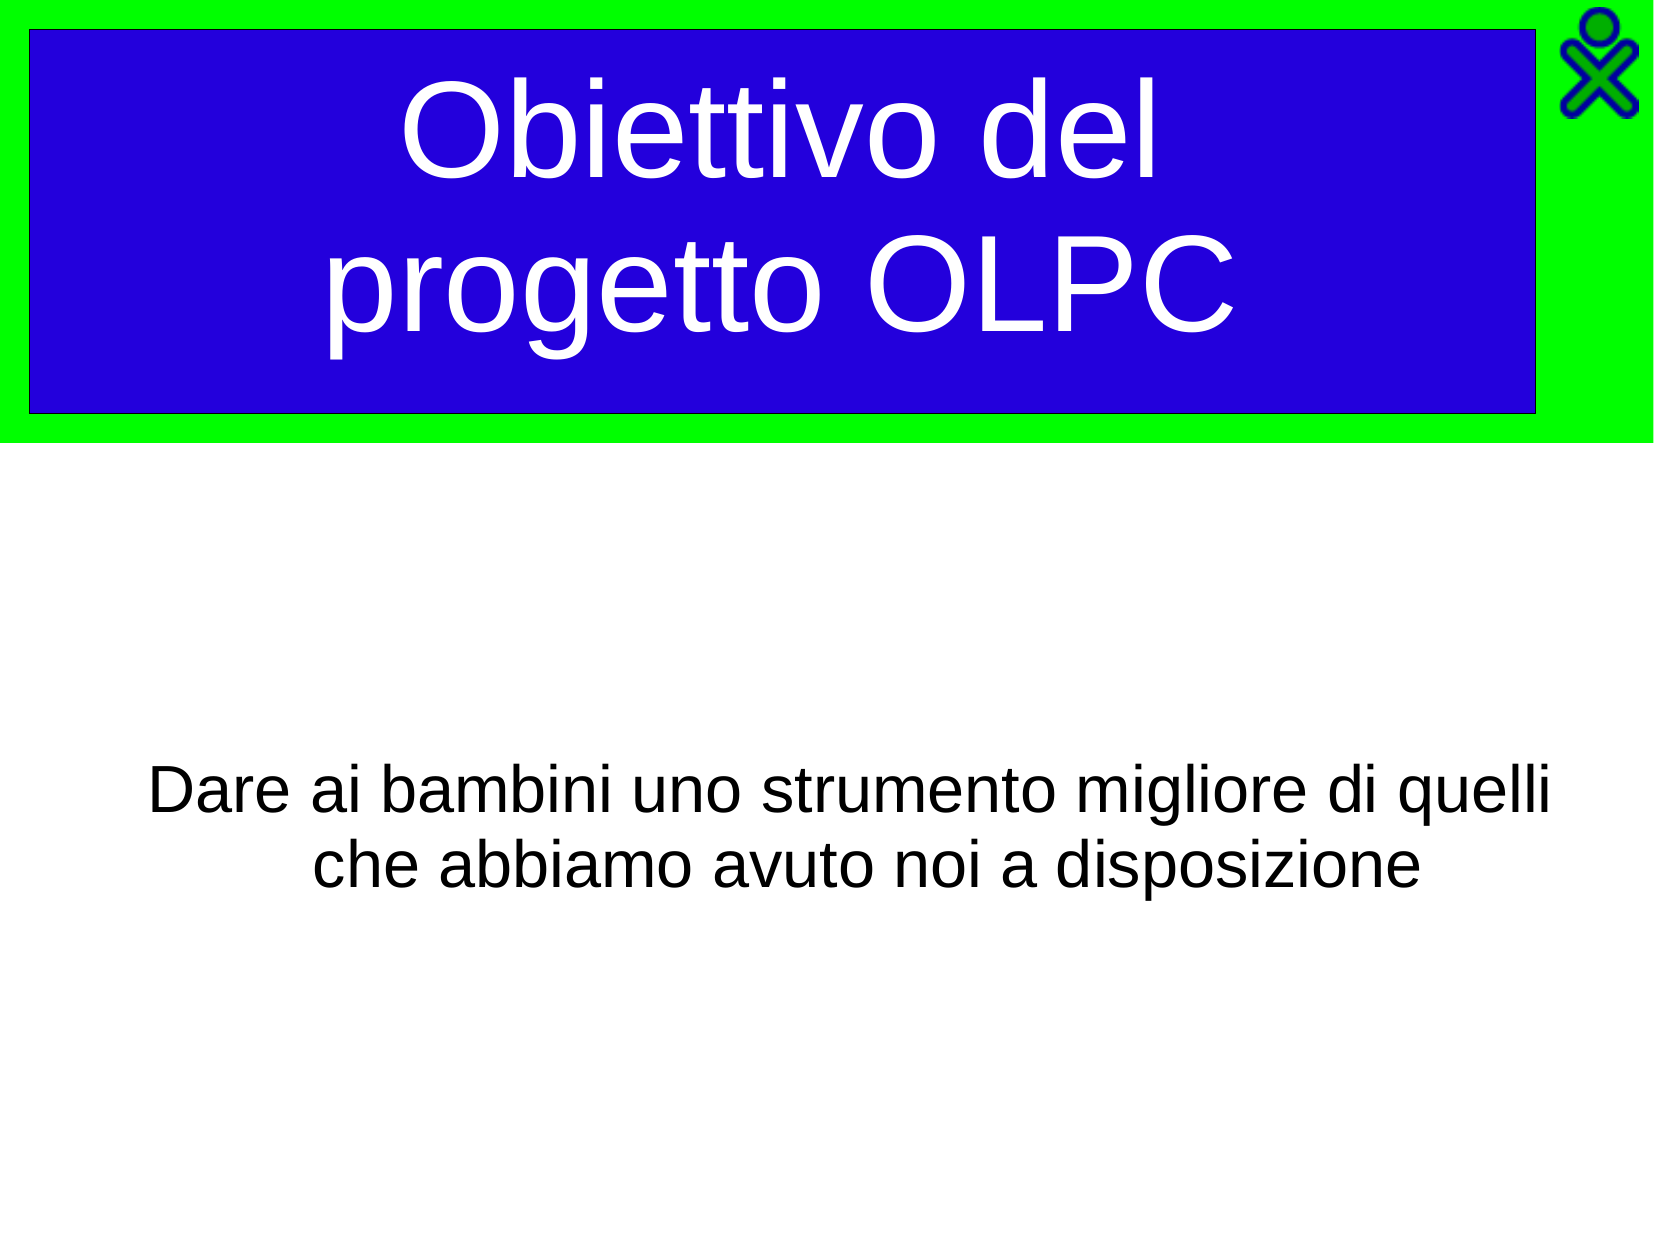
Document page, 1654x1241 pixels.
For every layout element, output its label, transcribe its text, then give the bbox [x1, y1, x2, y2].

text_box Obiettivo del progetto OLPC [173, 53, 1388, 361]
picture [1559, 7, 1639, 119]
text_box Dare ai bambini uno strumento migliore di quelli che abbiamo avuto noi a disposizione [88, 472, 1577, 1182]
